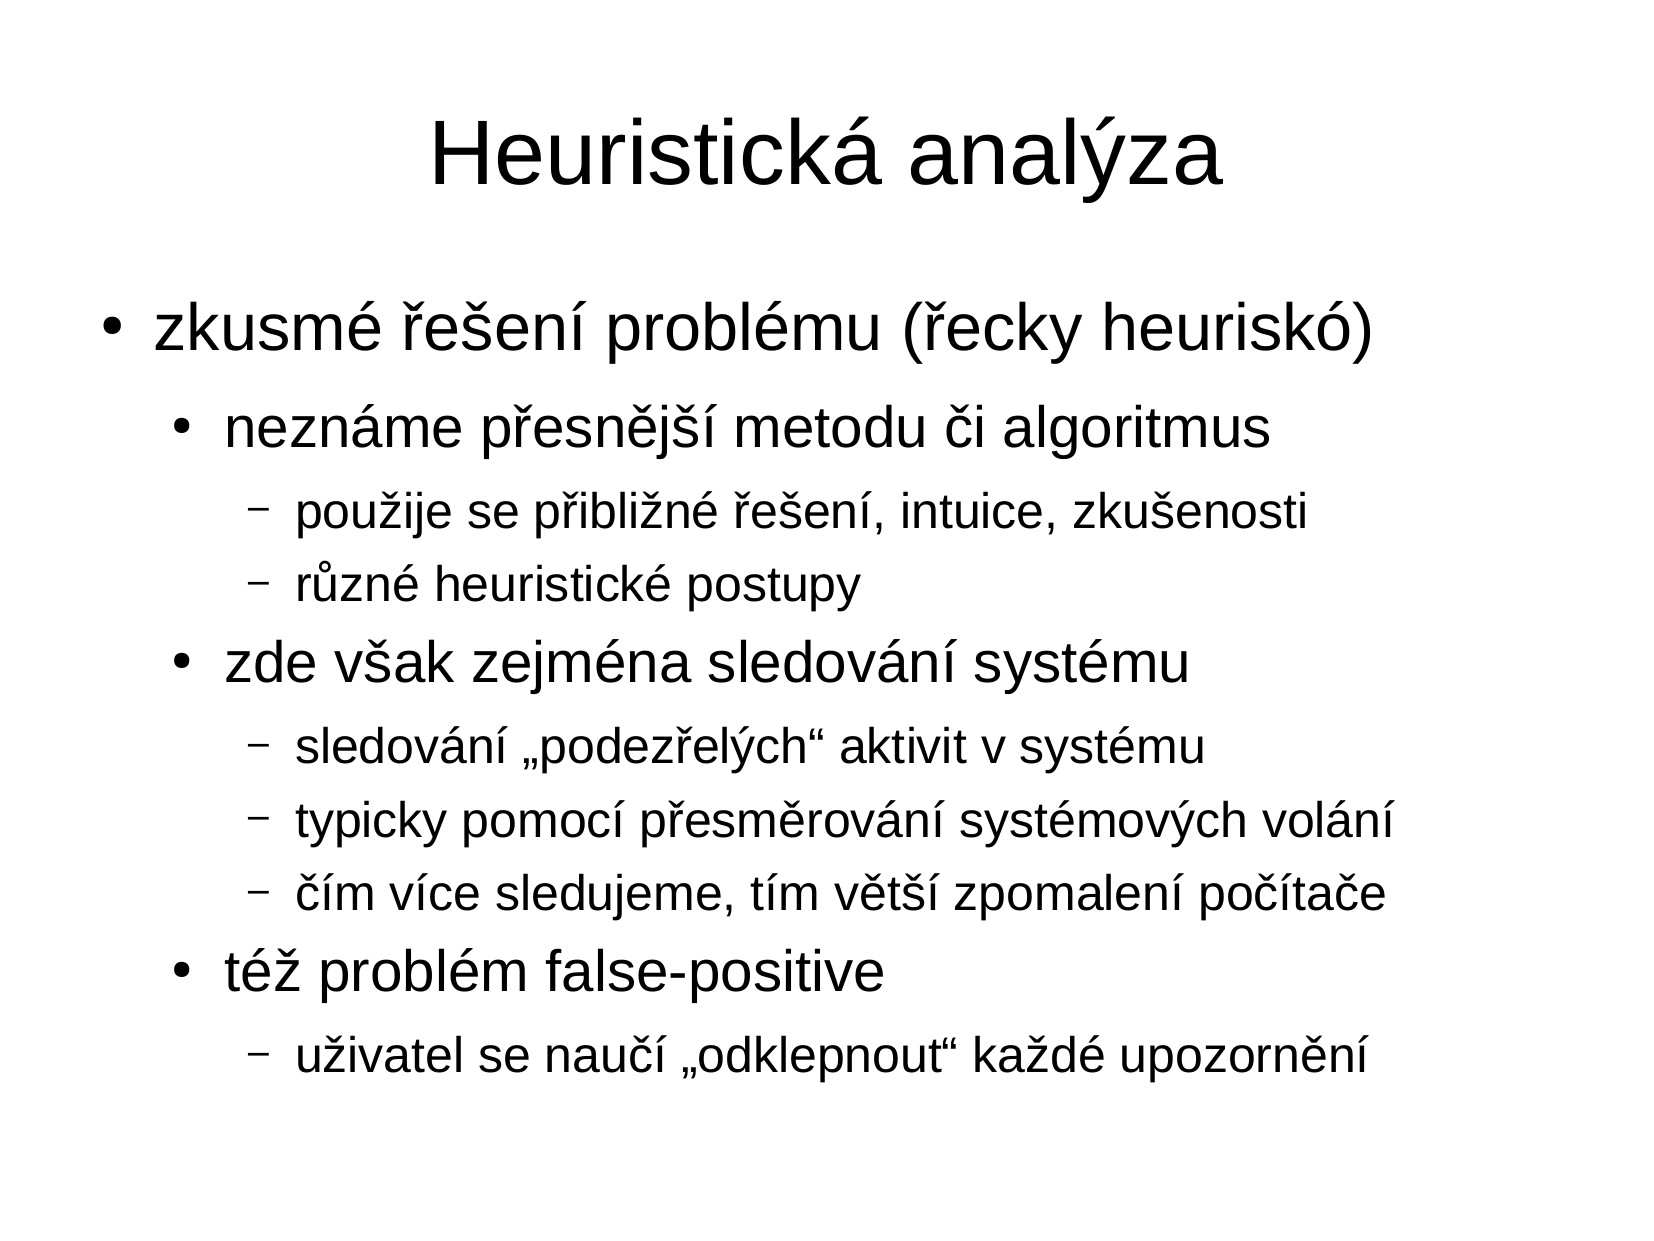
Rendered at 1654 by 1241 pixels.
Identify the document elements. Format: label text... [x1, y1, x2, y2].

title Heuristická analýza [82, 49, 1571, 257]
list zkusmé řešení problému (řecky heuriskó) neznáme přesnější metodu či algoritmus použije se přibližné řešení, intuice, zkušenosti různé heuristické postupy zde však zejména sledování systému sledování „podezřelých“ aktivit v systému typicky pomocí přesměrování systémových volání čím více sledujeme, tím větší zpomalení počítače též problém false-positive uživatel se naučí „odklepnout“ každé upozornění [82, 290, 1571, 1109]
